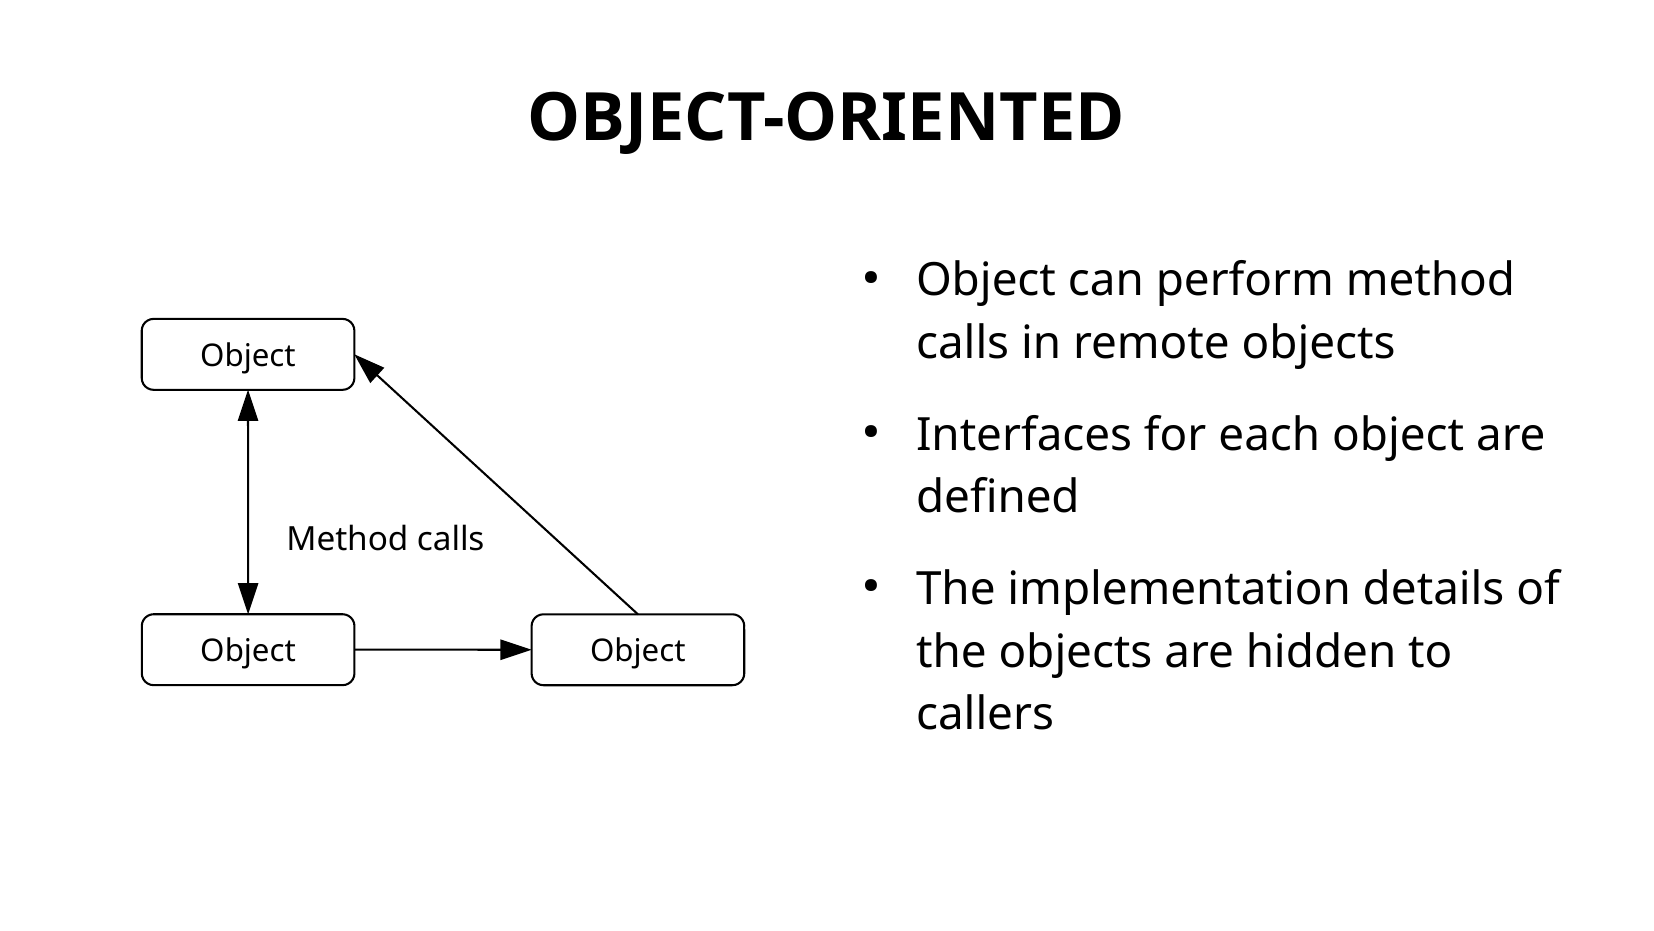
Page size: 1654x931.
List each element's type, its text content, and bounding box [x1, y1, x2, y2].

title OBJECT-ORIENTED [82, 36, 1571, 193]
text_box Object [531, 614, 745, 686]
text_box Object [141, 318, 355, 390]
text_box Object [141, 614, 355, 686]
list Object can perform method calls in remote objects Interfaces for each object are defined The implementation details of the objects are hidden to callers [845, 246, 1572, 787]
text_box Method calls [271, 507, 520, 564]
